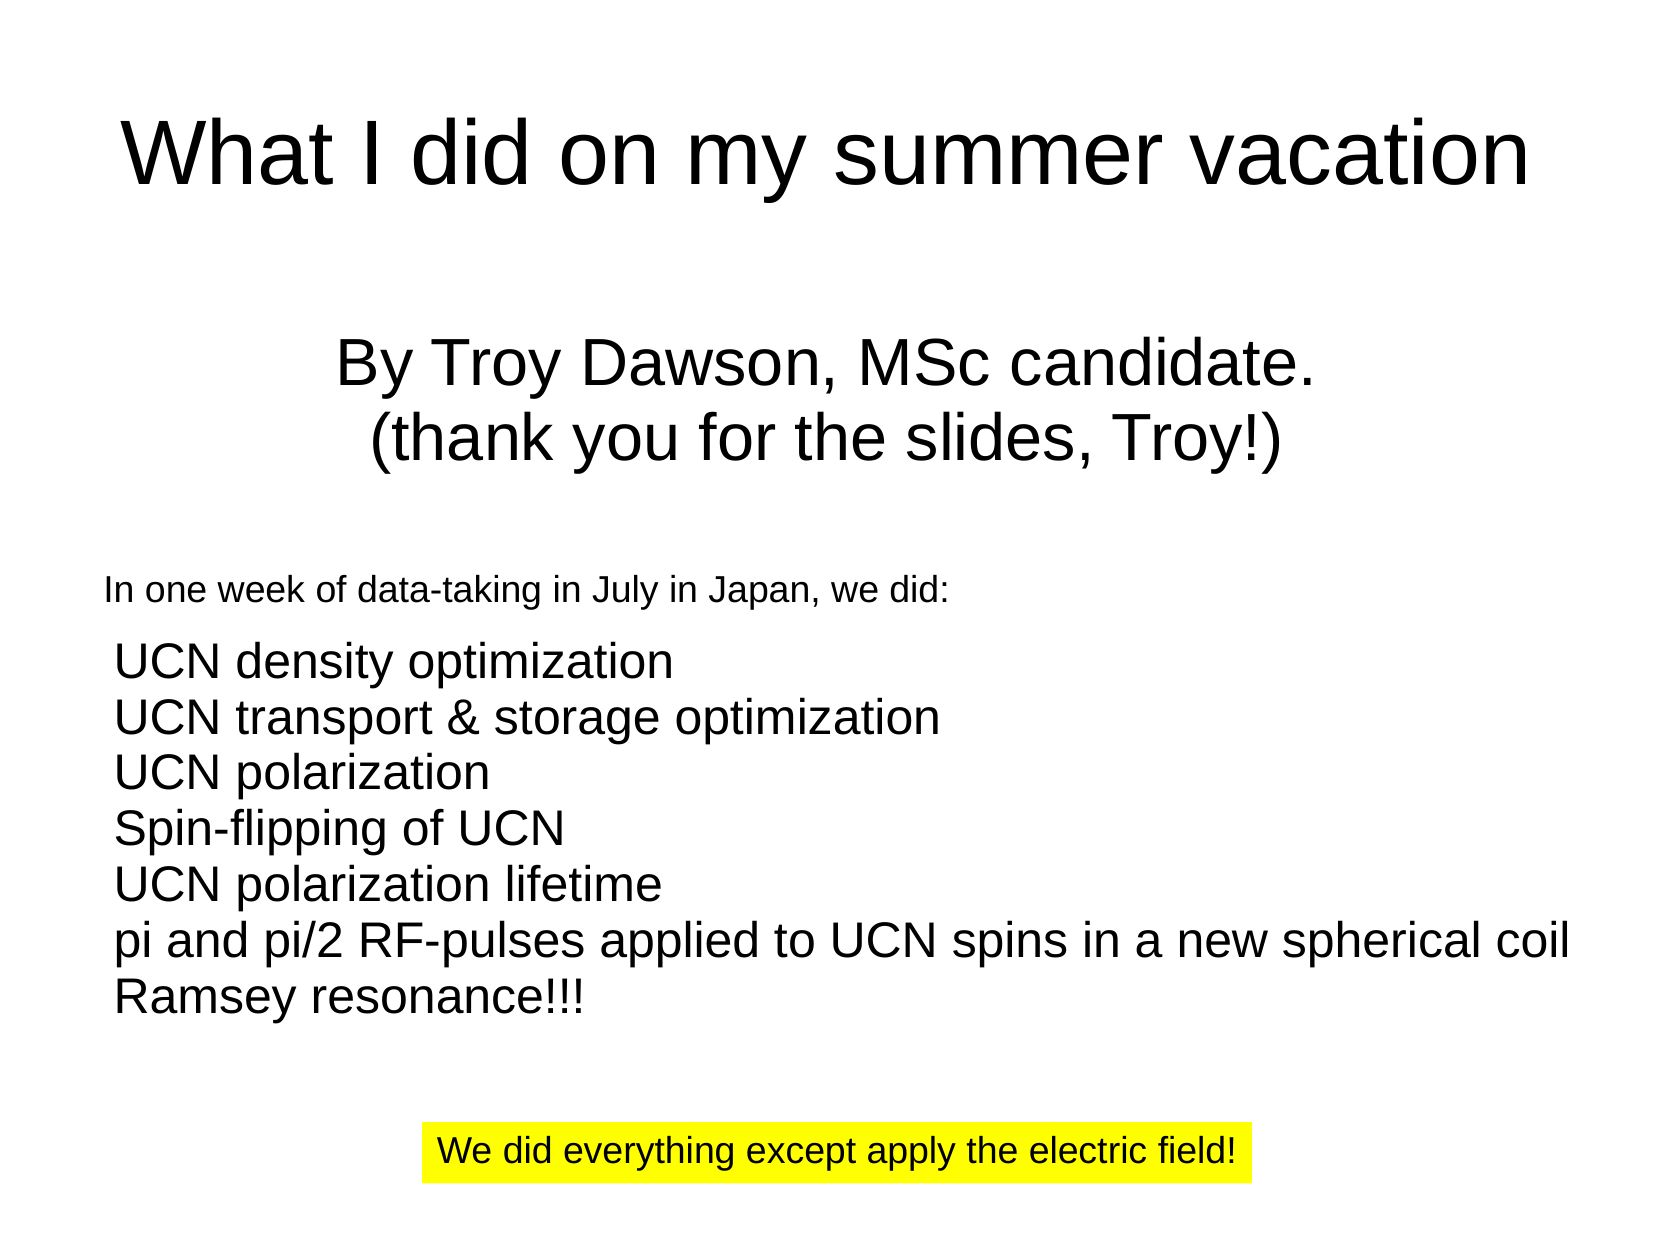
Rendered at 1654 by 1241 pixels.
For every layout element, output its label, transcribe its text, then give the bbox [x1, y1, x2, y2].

title What I did on my summer vacation [82, 49, 1571, 257]
text_box In one week of data-taking in July in Japan, we did: [88, 561, 965, 623]
text_box We did everything except apply the electric field! [422, 1122, 1251, 1184]
subtitle By Troy Dawson, MSc candidate. (thank you for the slides, Troy!) [82, 297, 1571, 502]
text_box UCN density optimization UCN transport & storage optimization UCN polarization Spin-flipping of UCN UCN polarization lifetime pi and pi/2 RF-pulses applied to UCN spins in a new spherical coil Ramsey resonance!!! [70, 625, 1603, 1075]
